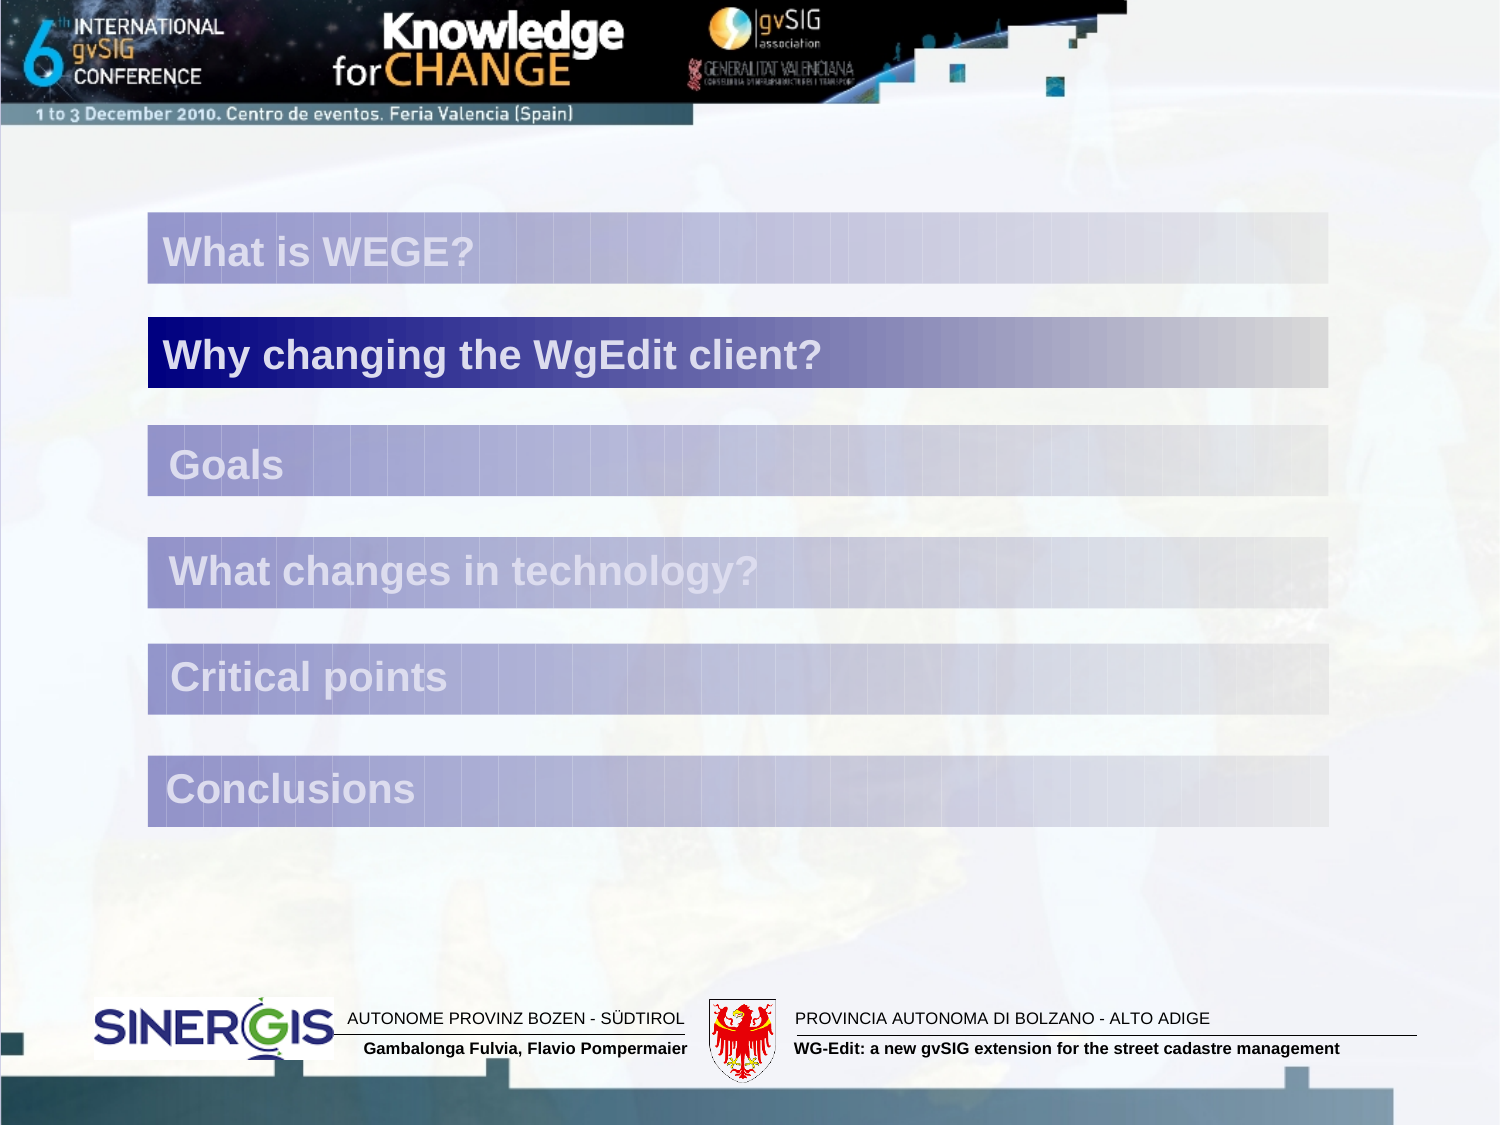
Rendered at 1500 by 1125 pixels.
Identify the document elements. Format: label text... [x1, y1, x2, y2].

picture [0, 0, 1500, 1125]
text_box What changes in technology? [153, 541, 1063, 603]
text_box [147, 425, 1329, 497]
text_box [147, 643, 1329, 715]
text_box Conclusions [150, 759, 502, 821]
text_box [147, 212, 1329, 284]
text_box Why changing the WgEdit client? [147, 324, 945, 387]
text_box [147, 755, 1329, 827]
text_box Goals [153, 434, 851, 497]
text_box [147, 317, 1329, 388]
text_box [147, 537, 1329, 609]
text_box What is WEGE? [147, 222, 845, 284]
text_box Critical points [155, 647, 656, 709]
